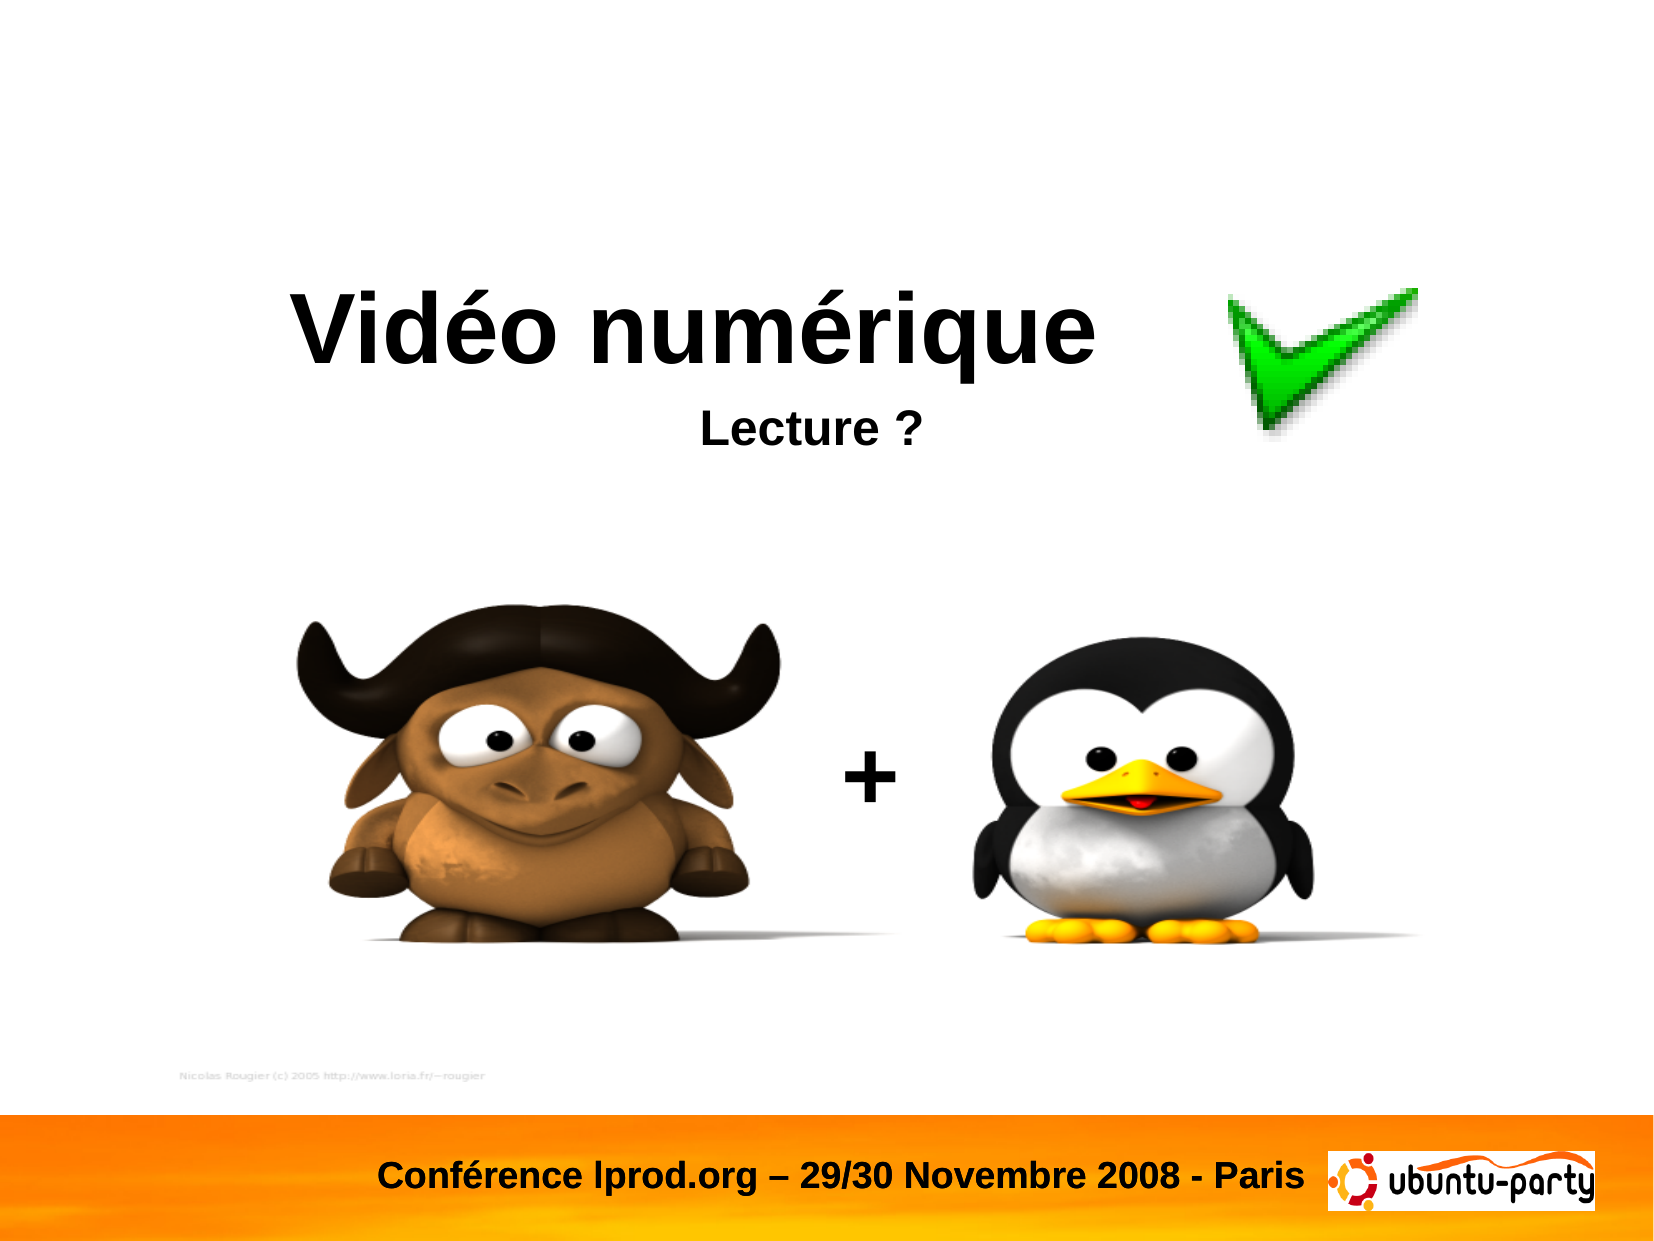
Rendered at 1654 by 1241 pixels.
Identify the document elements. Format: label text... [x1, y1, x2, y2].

text_box Lecture ? [265, 393, 1359, 473]
text_box + [324, 712, 1418, 857]
text_box Vidéo numérique [147, 265, 1228, 410]
picture [1228, 265, 1418, 454]
text_box Conférence lprod.org – 29/30 Novembre 2008 - Paris [295, 1147, 1388, 1211]
picture [0, 1115, 1654, 1241]
picture [177, 560, 1506, 1082]
